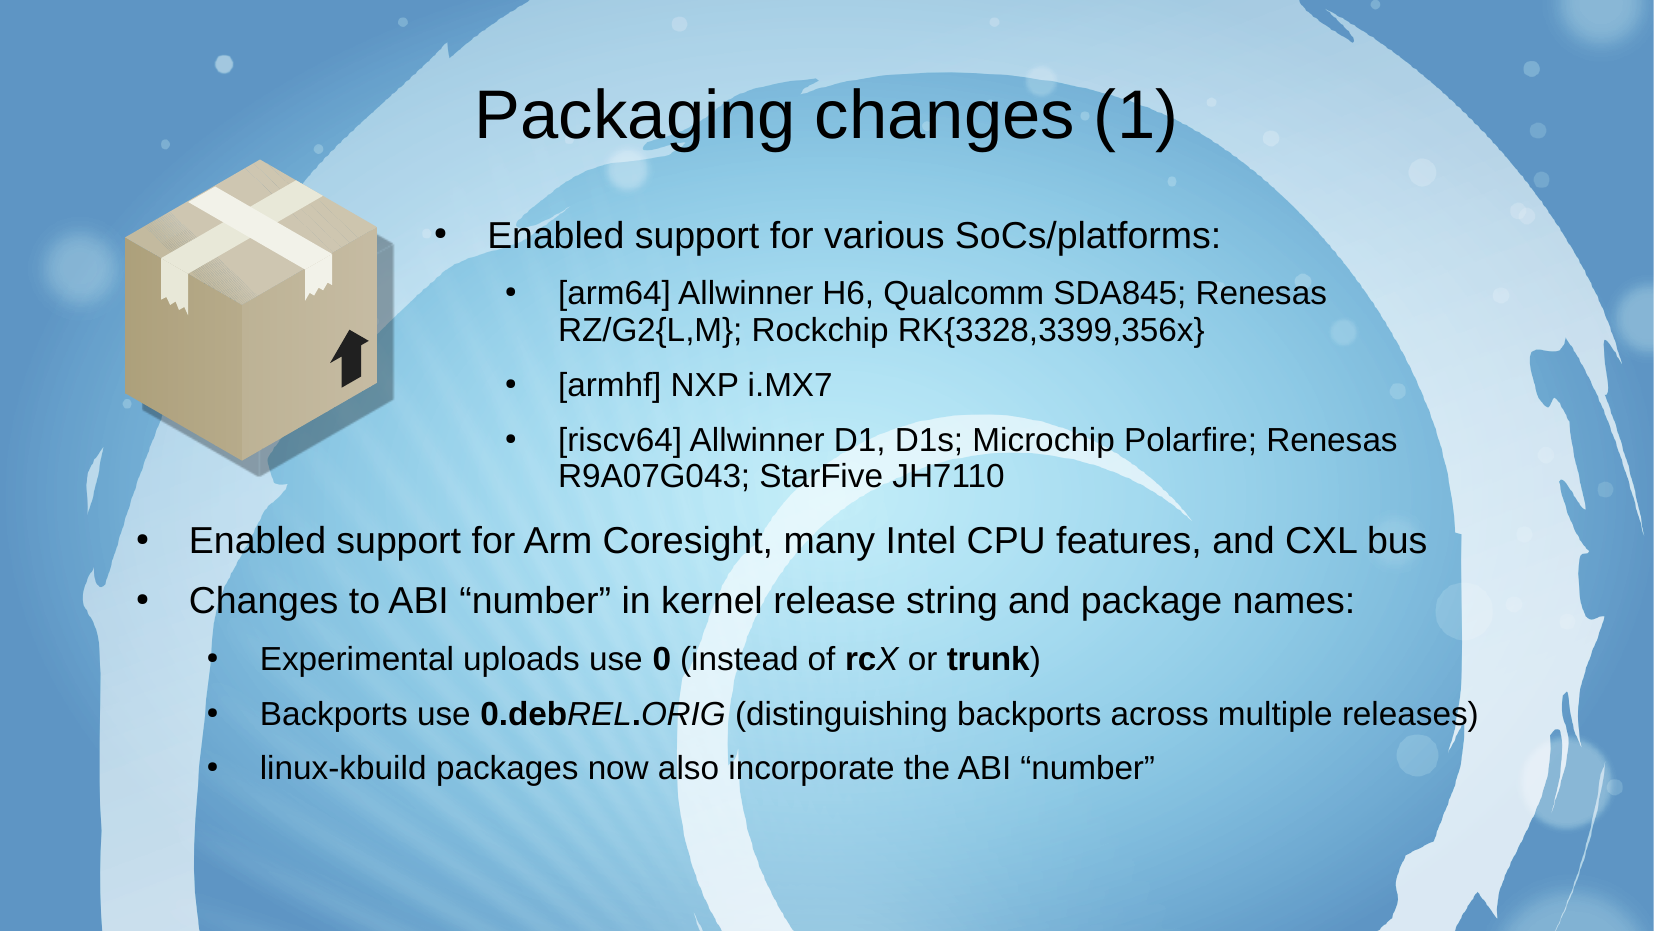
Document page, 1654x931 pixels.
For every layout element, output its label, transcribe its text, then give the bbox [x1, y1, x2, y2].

list Enabled support for Arm Coresight, many Intel CPU features, and CXL bus Changes to ABI “number” in kernel release string and package names: Experimental uploads use 0 (instead of rcX or trunk) Backports use 0.debREL.ORIG (distinguishing backports across multiple releases) linux-kbuild packages now also incorporate the ABI “number” [118, 519, 1536, 832]
picture [0, 0, 1654, 931]
title Packaging changes (1) [118, 37, 1536, 193]
text_box Enabled support for various SoCs/platforms: [arm64] Allwinner H6, Qualcomm SDA845; Renesas RZ/G2{L,M}; Rockchip RK{3328,3399,356x} [armhf] NXP i.MX7 [riscv64] Allwinner D1, D1s; Microchip Polarfire; Renesas R9A07G043; StarFive JH7110 [401, 206, 1536, 503]
